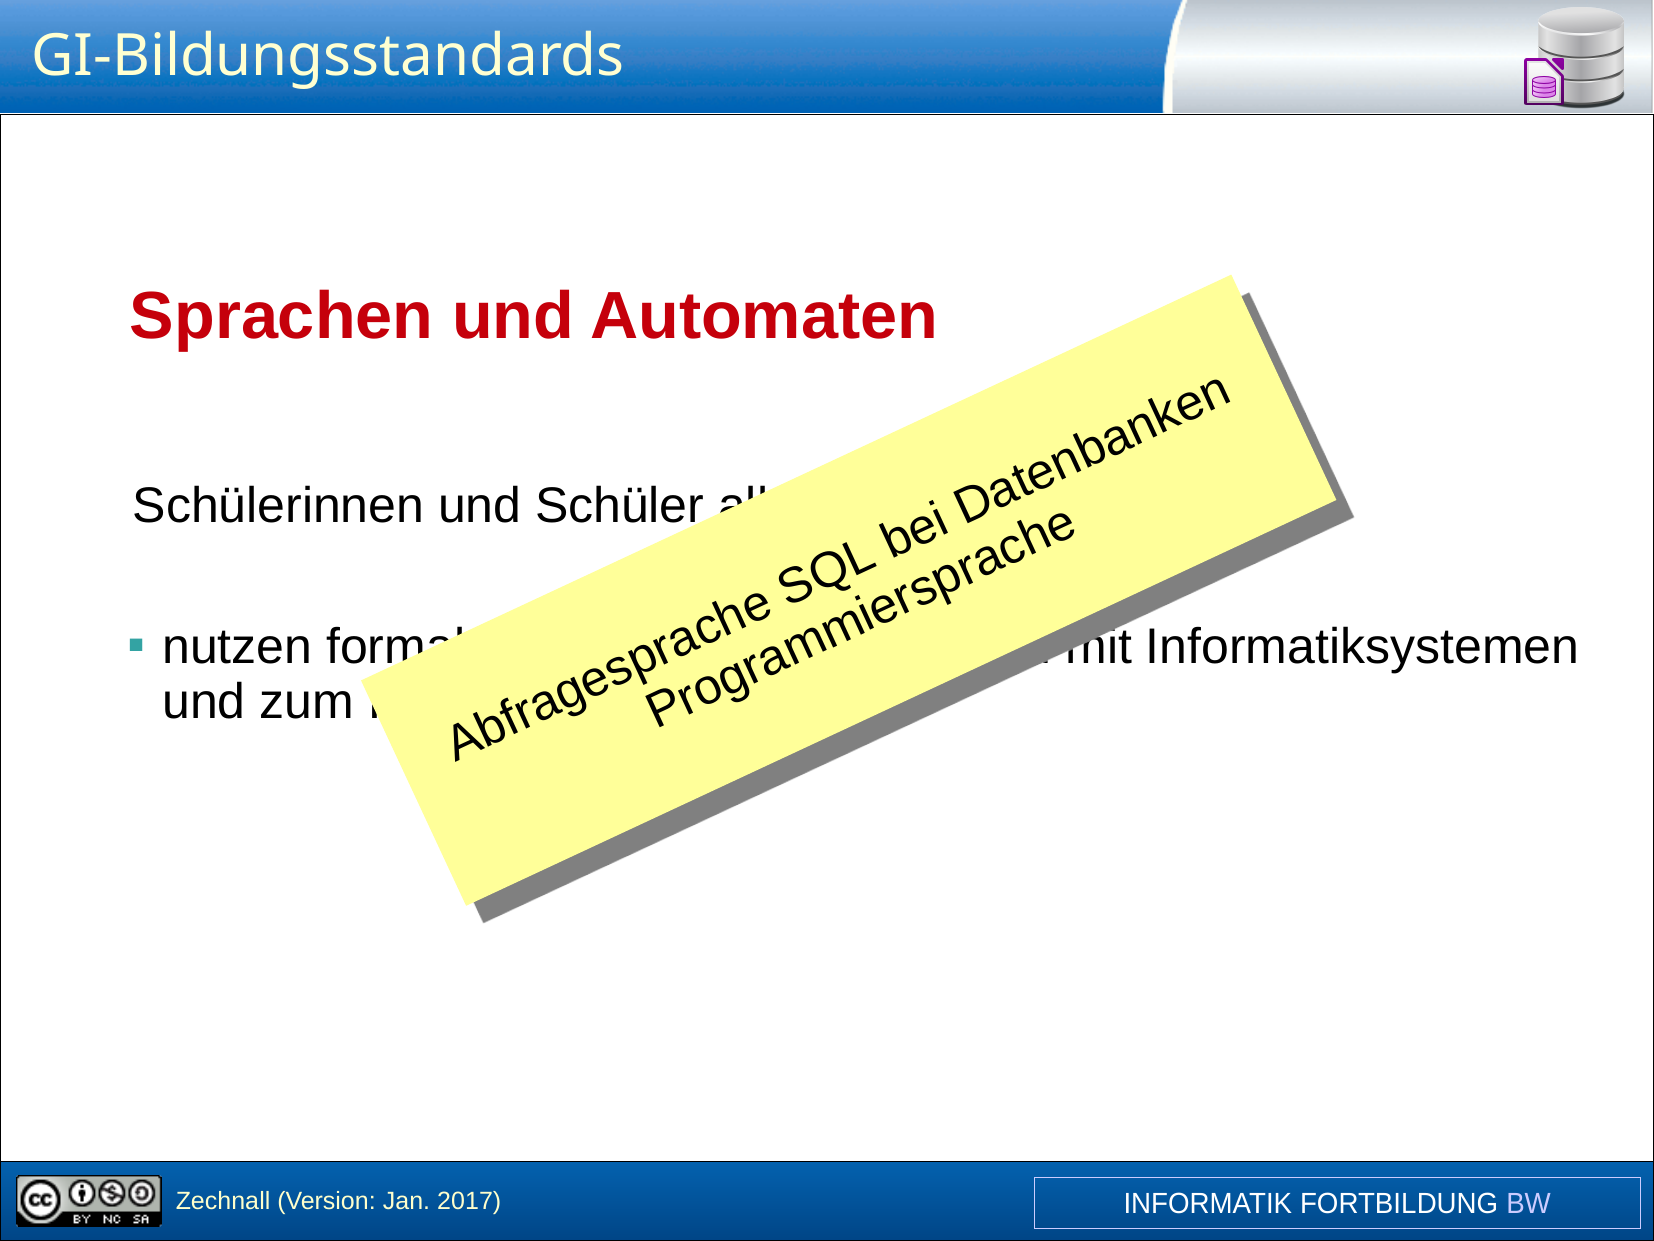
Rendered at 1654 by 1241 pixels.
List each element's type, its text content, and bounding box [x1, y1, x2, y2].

text_box Abfragesprache SQL bei Datenbanken Programmiersprache [361, 274, 1337, 906]
picture [0, 0, 1654, 113]
title GI-Bildungsstandards [31, 14, 1151, 92]
picture [16, 1175, 162, 1227]
list Sprachen und Automaten Schülerinnen und Schüler aller Jahrgangsstufen nutzen formale Sprachen zur Interaktion mit Informatiksystemen und zum Problemlösen [118, 278, 1595, 1127]
